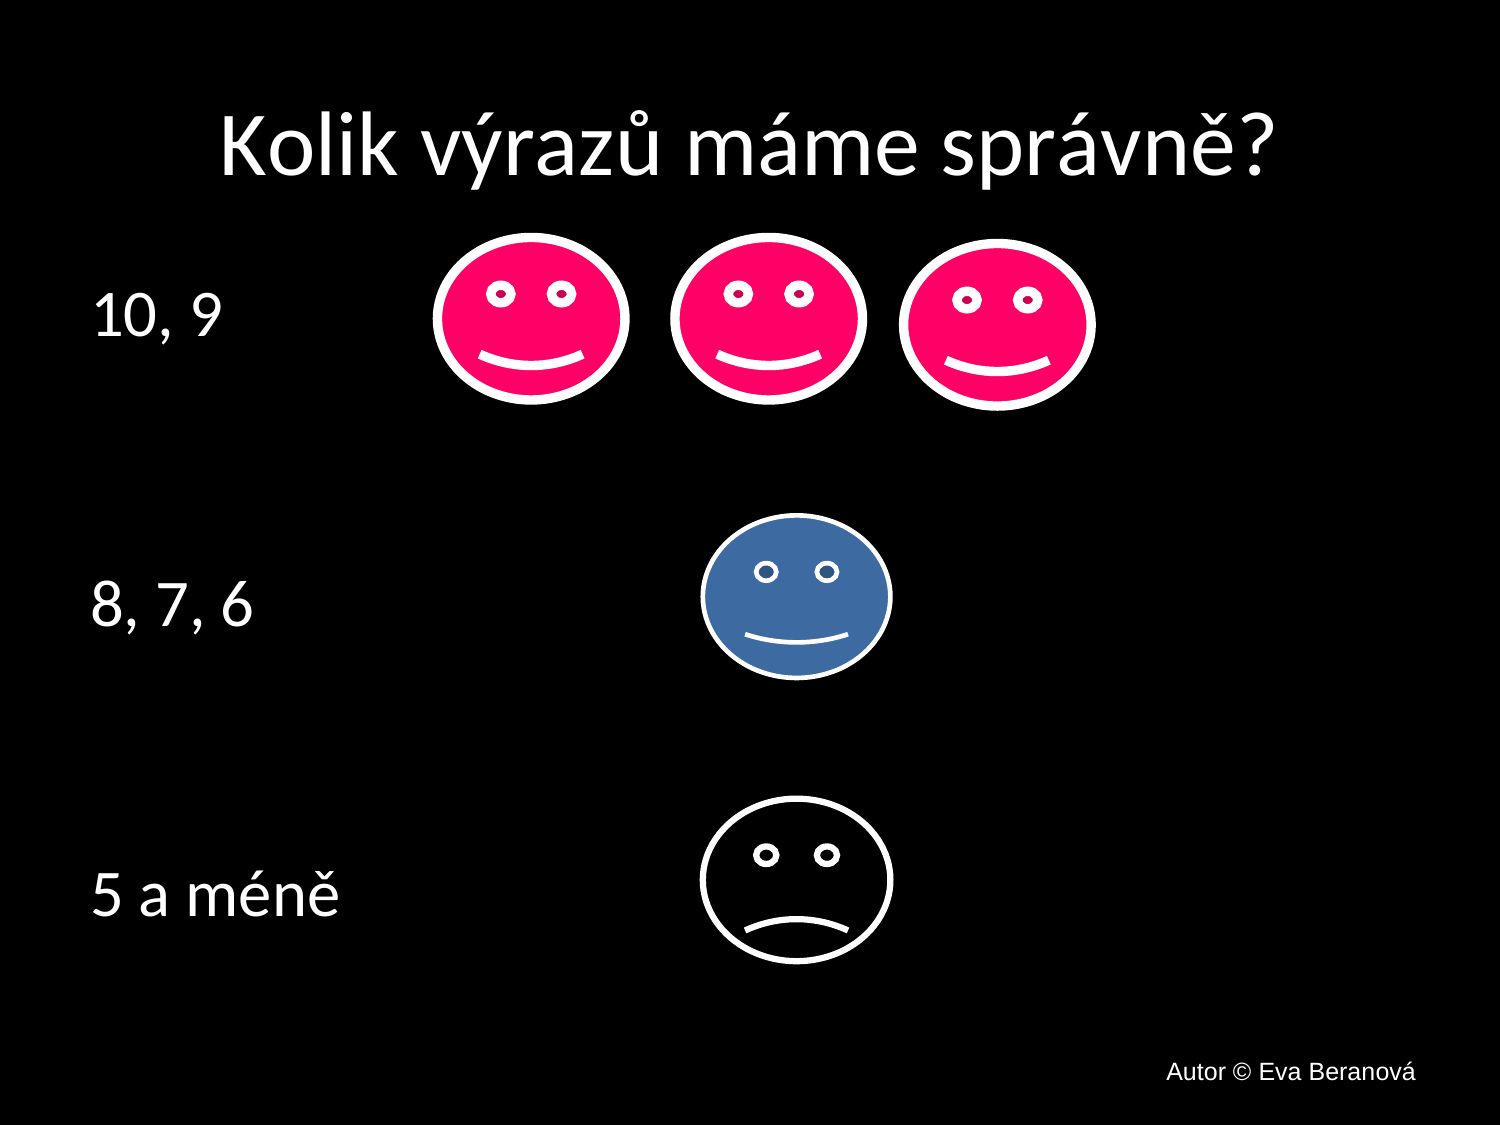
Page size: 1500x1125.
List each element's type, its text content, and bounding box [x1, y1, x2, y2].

text_box [903, 243, 1092, 407]
title Kolik výrazů máme správně? [75, 45, 1426, 233]
text_box [437, 237, 625, 400]
list 10, 9 8, 7, 6 5 a méně [75, 262, 451, 1006]
text_box [702, 515, 891, 678]
text_box Autor © Eva Beranová [1151, 1047, 1470, 1093]
text_box [674, 237, 863, 400]
